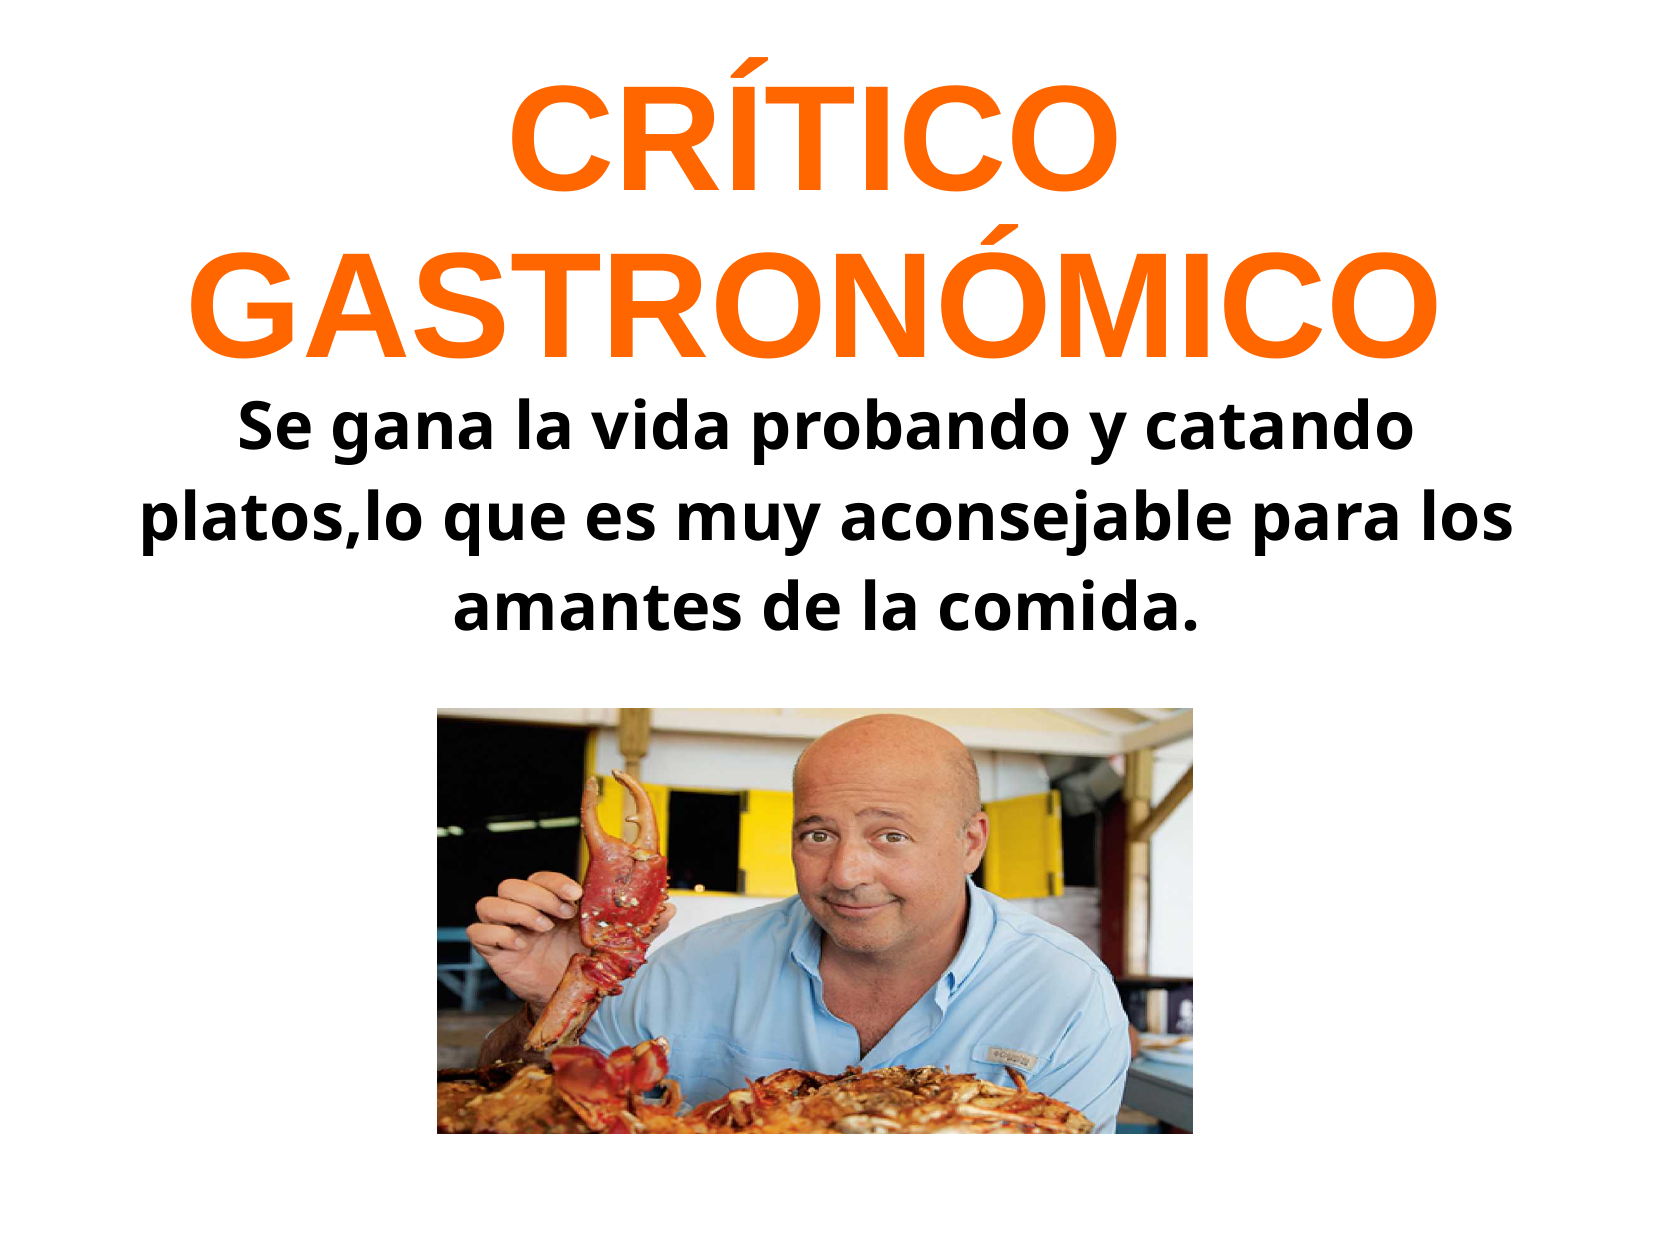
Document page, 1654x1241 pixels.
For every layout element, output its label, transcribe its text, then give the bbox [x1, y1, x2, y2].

picture [437, 708, 1193, 1134]
list Se gana la vida probando y catando platos,lo que es muy aconsejable para los amantes de la comida. [47, 377, 1536, 1098]
title CRÍTICO GASTRONÓMICO [70, 54, 1560, 390]
